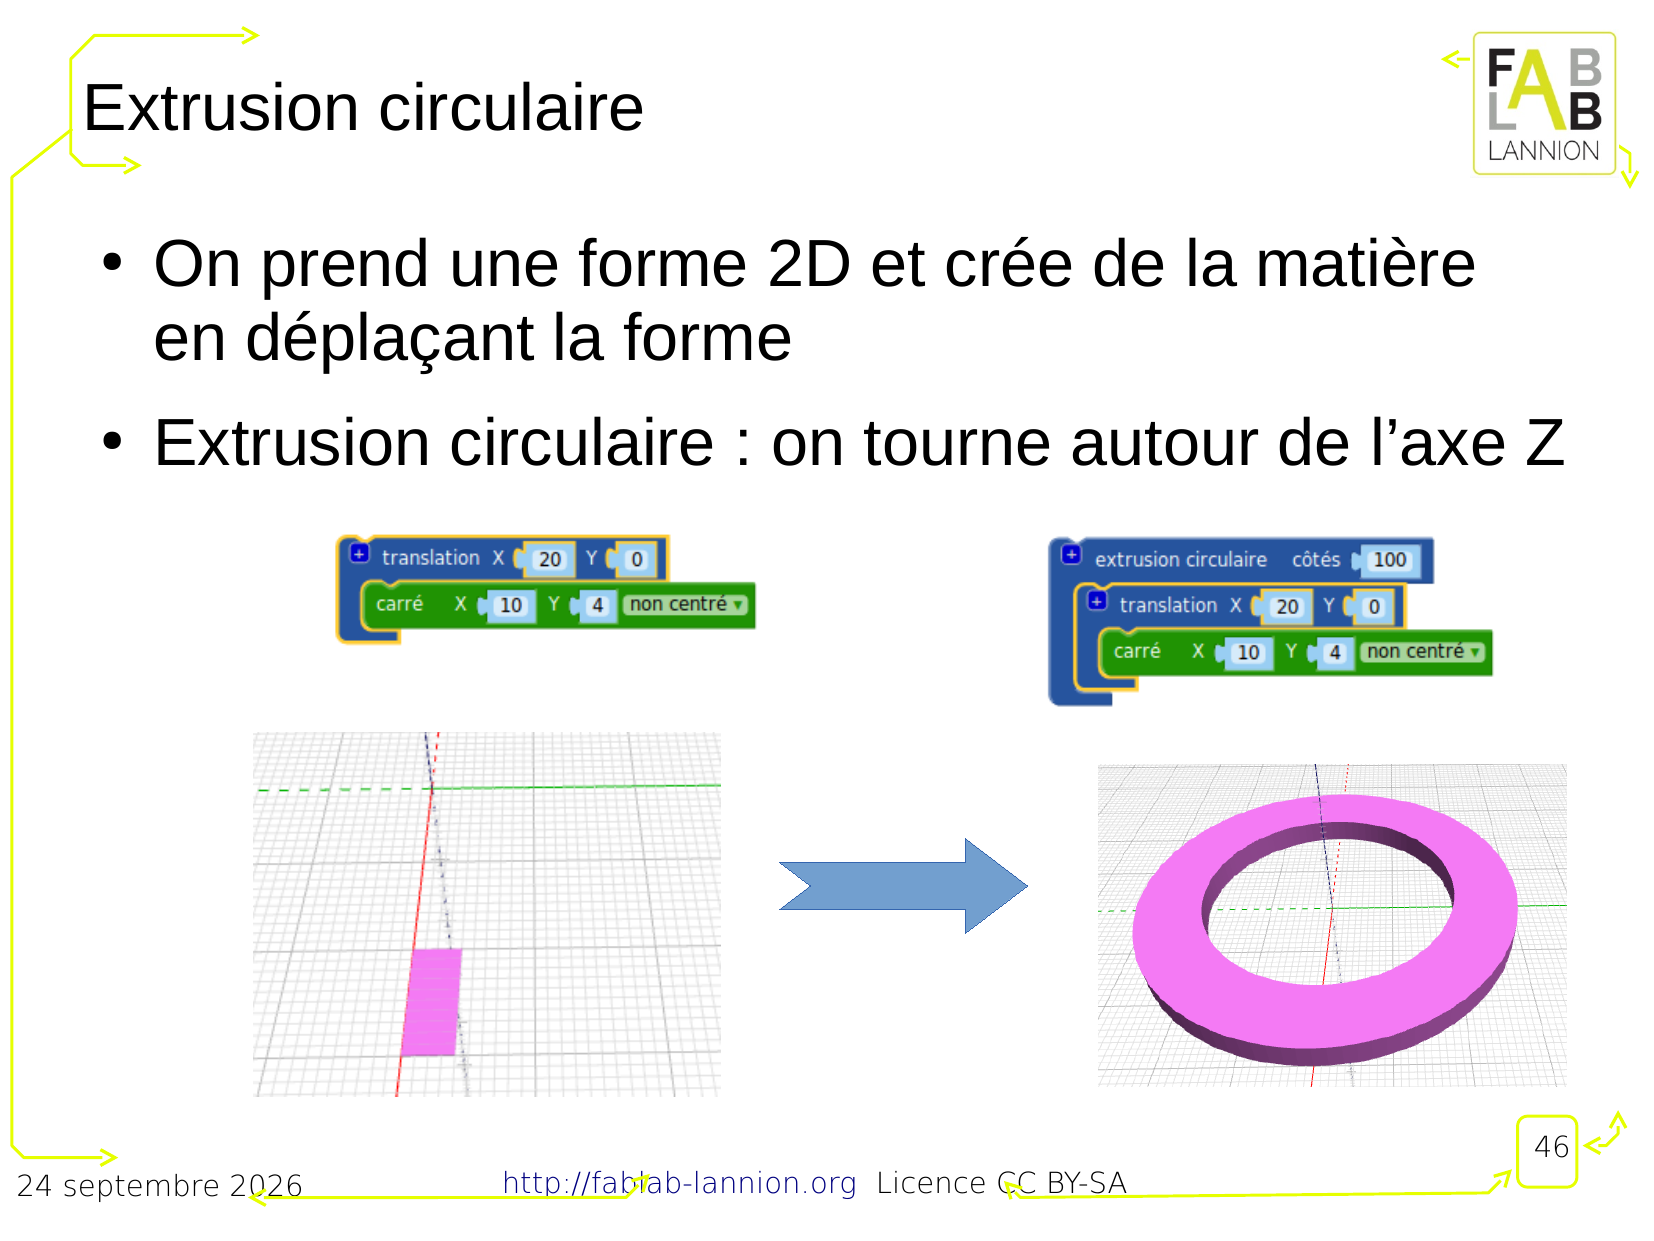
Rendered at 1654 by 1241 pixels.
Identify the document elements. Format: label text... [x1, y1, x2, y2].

picture [320, 516, 804, 674]
title Extrusion circulaire [82, 49, 1441, 166]
picture [1098, 764, 1567, 1087]
list On prend une forme 2D et crée de la matière en déplaçant la forme Extrusion circulaire : on tourne autour de l’axe Z [82, 225, 1571, 945]
picture [1470, 29, 1619, 178]
text_box [779, 838, 1028, 934]
picture [253, 732, 721, 1097]
picture [1039, 507, 1588, 732]
